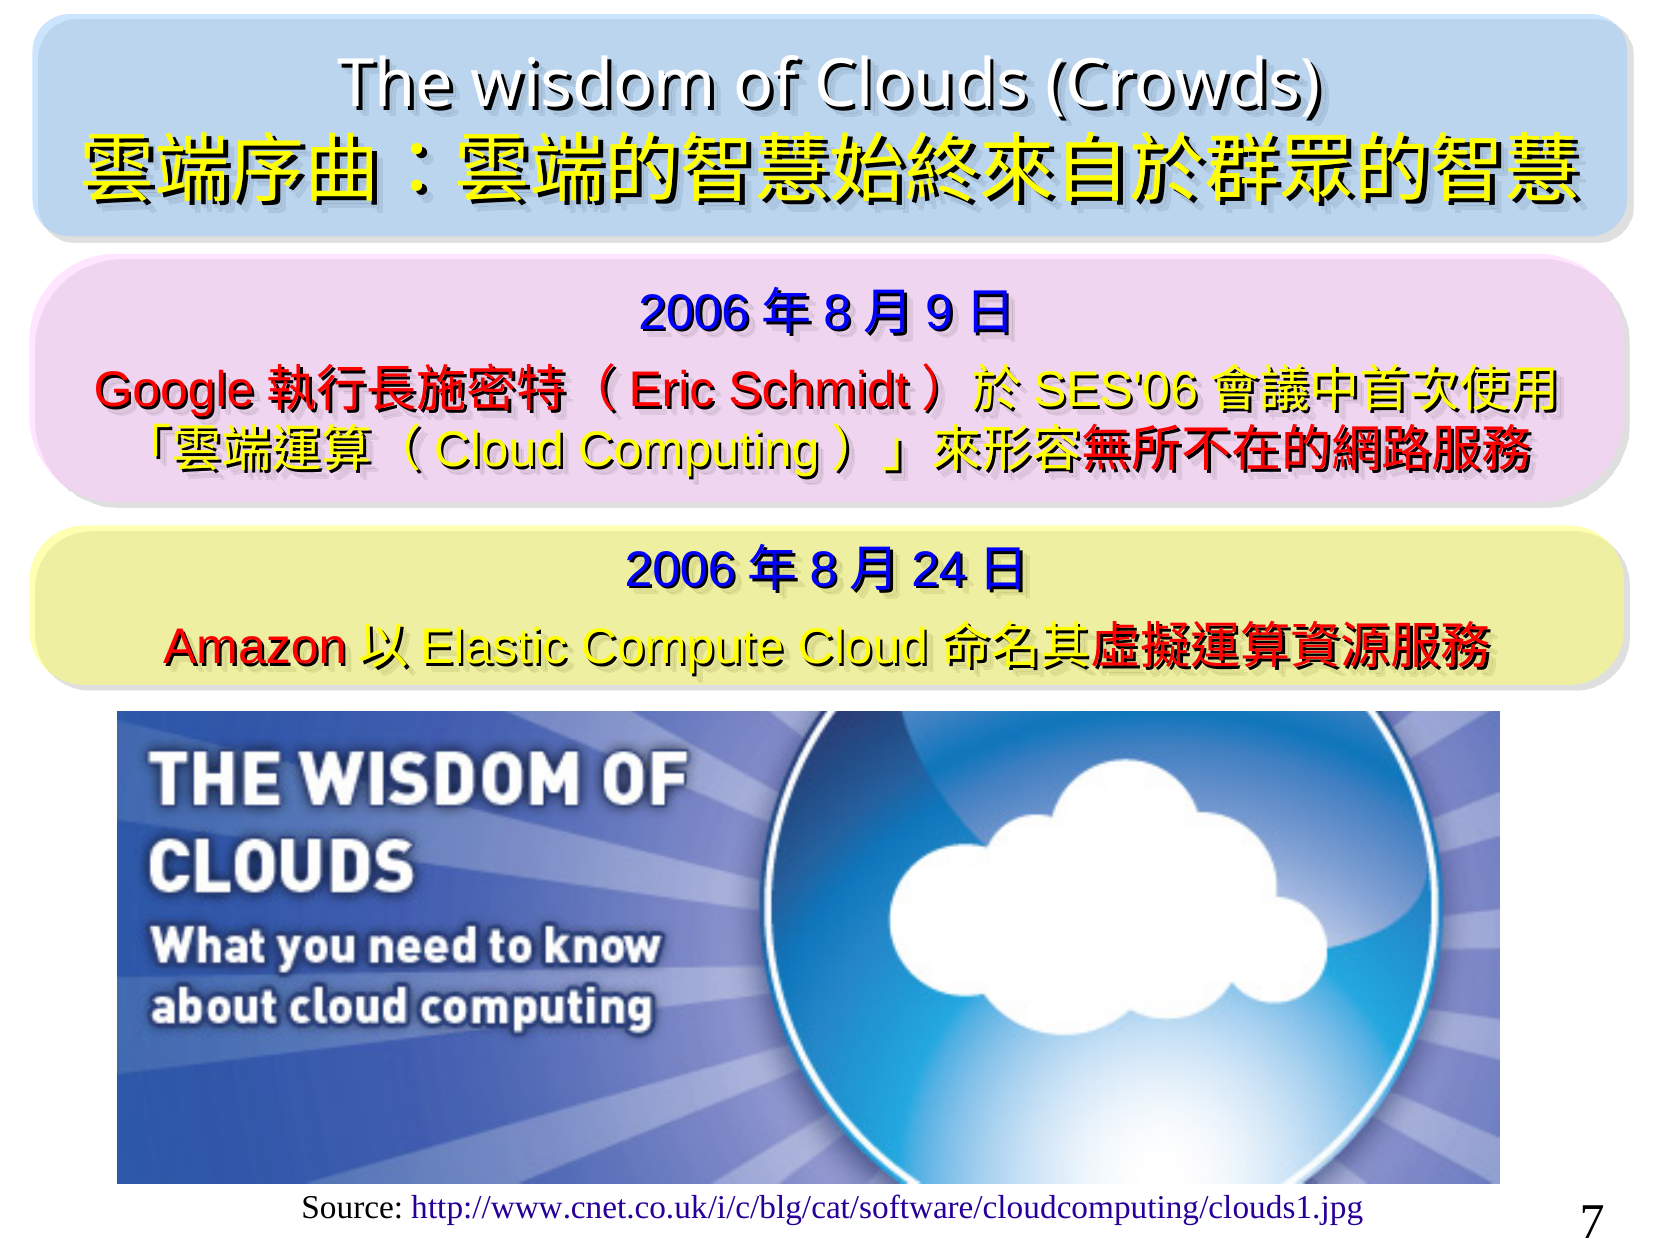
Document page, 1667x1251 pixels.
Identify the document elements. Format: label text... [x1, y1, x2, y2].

text_box The wisdom of Clouds (Crowds) 雲端序曲：雲端的智慧始終來自於群眾的智慧 [32, 14, 1628, 237]
text_box 2006年8月24日 Amazon以Elastic Compute Cloud命名其虛擬運算資源服務 [29, 525, 1624, 685]
picture [117, 711, 1500, 1177]
text_box 2006年8月9日 Google執行長施密特（Eric Schmidt）於SES'06會議中首次使用 「雲端運算（Cloud Computing）」來形容無所不在的網路服務 [29, 253, 1624, 503]
text_box Source: http://www.cnet.co.uk/i/c/blg/cat/software/cloudcomputing/clouds1.jpg [0, 1177, 1667, 1251]
